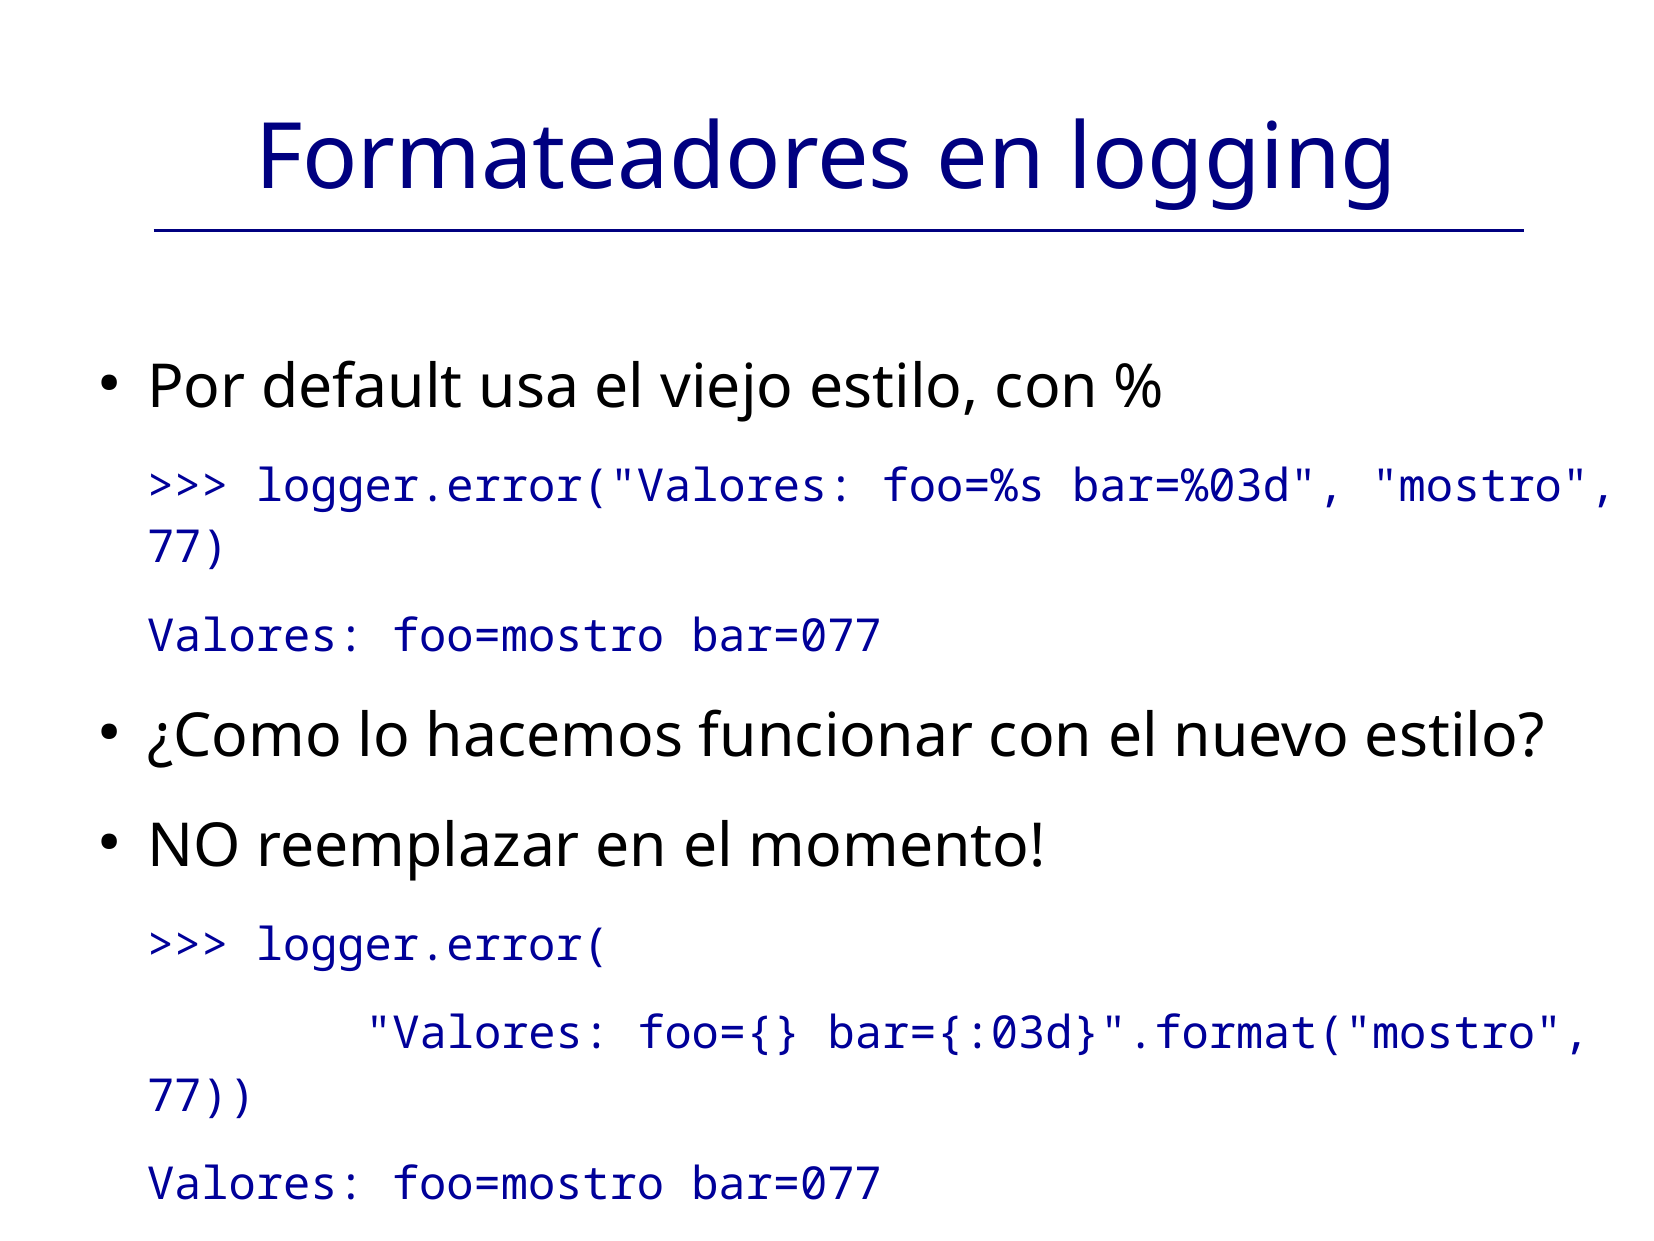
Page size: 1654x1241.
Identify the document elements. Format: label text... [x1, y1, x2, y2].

title Formateadores en logging [82, 49, 1571, 257]
list Por default usa el viejo estilo, con % >>> logger.error("Valores: foo=%s bar=%03d", "mostro", 77) Valores: foo=mostro bar=077 ¿Como lo hacemos funcionar con el nuevo estilo? NO reemplazar en el momento! >>> logger.error( "Valores: foo={} bar={:03d}".format("mostro", 77)) Valores: foo=mostro bar=077 [82, 342, 1630, 1217]
